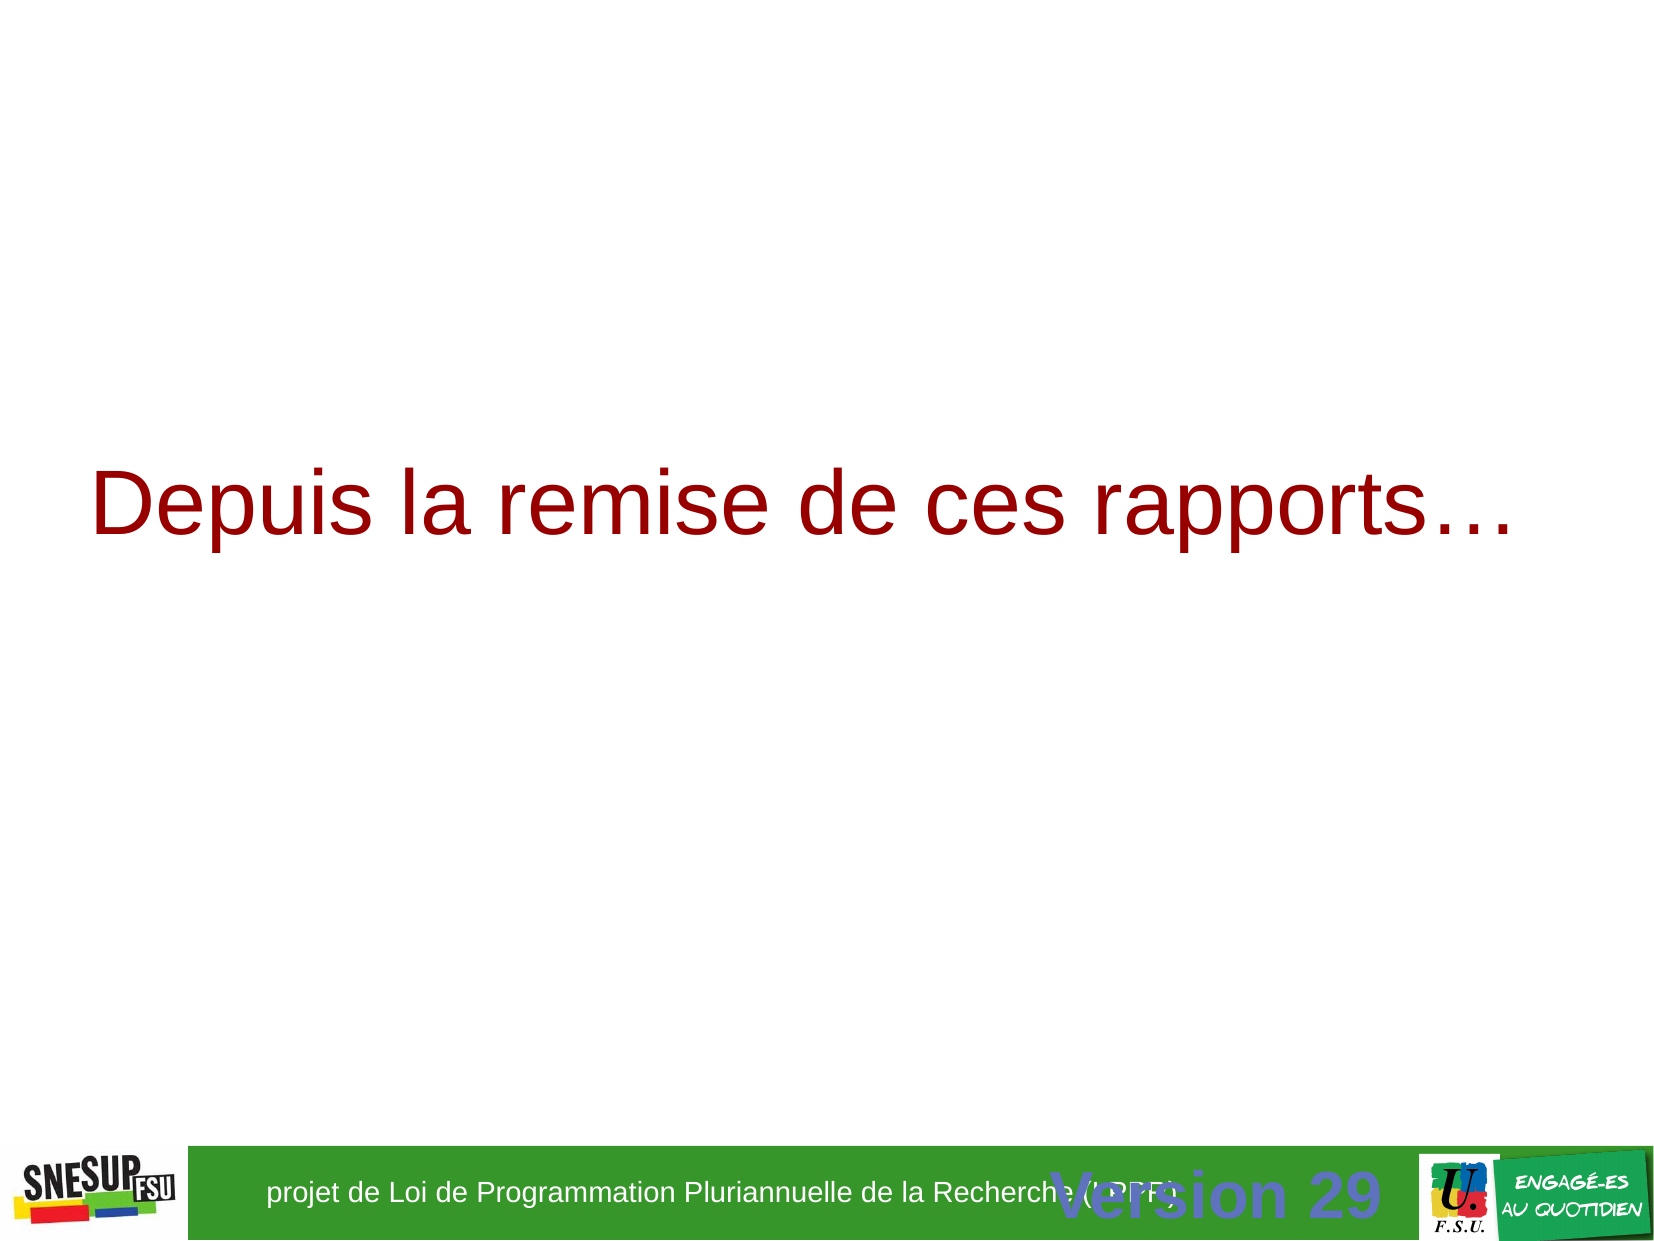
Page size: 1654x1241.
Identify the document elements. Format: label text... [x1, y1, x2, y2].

text_box Depuis la remise de ces rapports… [61, 448, 1550, 656]
text_box Version 29 [1034, 1144, 1398, 1240]
picture [0, 1145, 188, 1240]
picture [1419, 1145, 1654, 1241]
